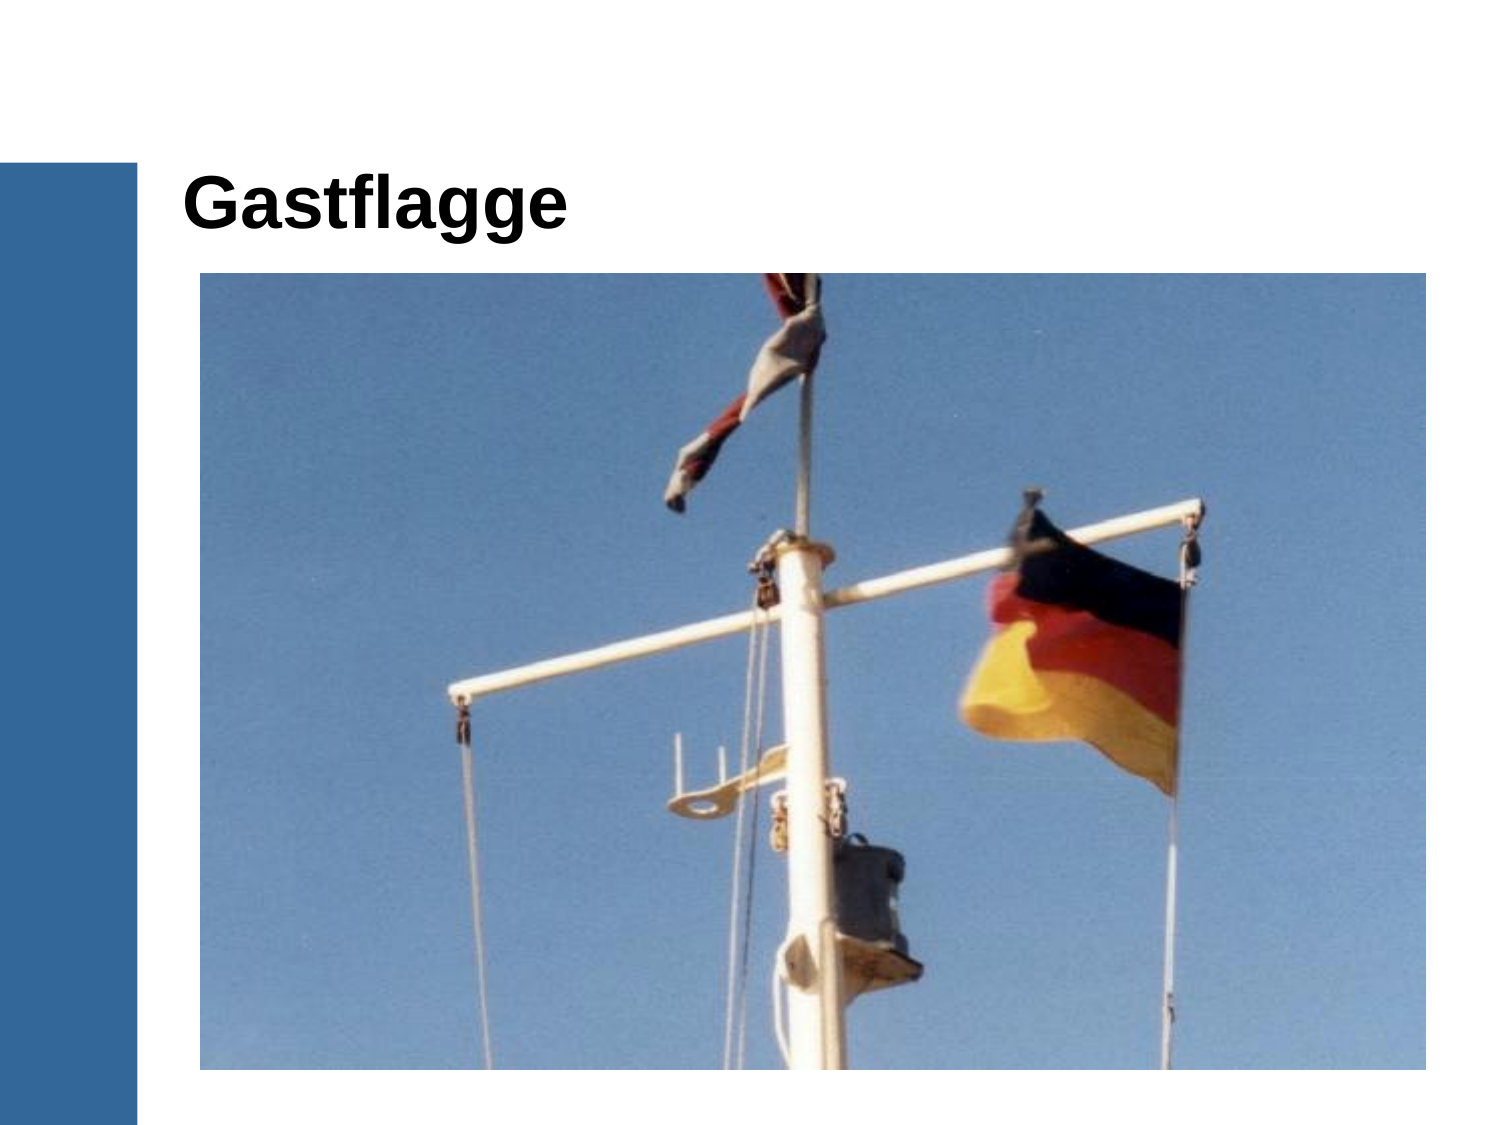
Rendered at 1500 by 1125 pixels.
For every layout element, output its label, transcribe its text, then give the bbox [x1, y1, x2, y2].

text_box Gastflagge [167, 138, 1440, 259]
picture [200, 273, 1426, 1070]
